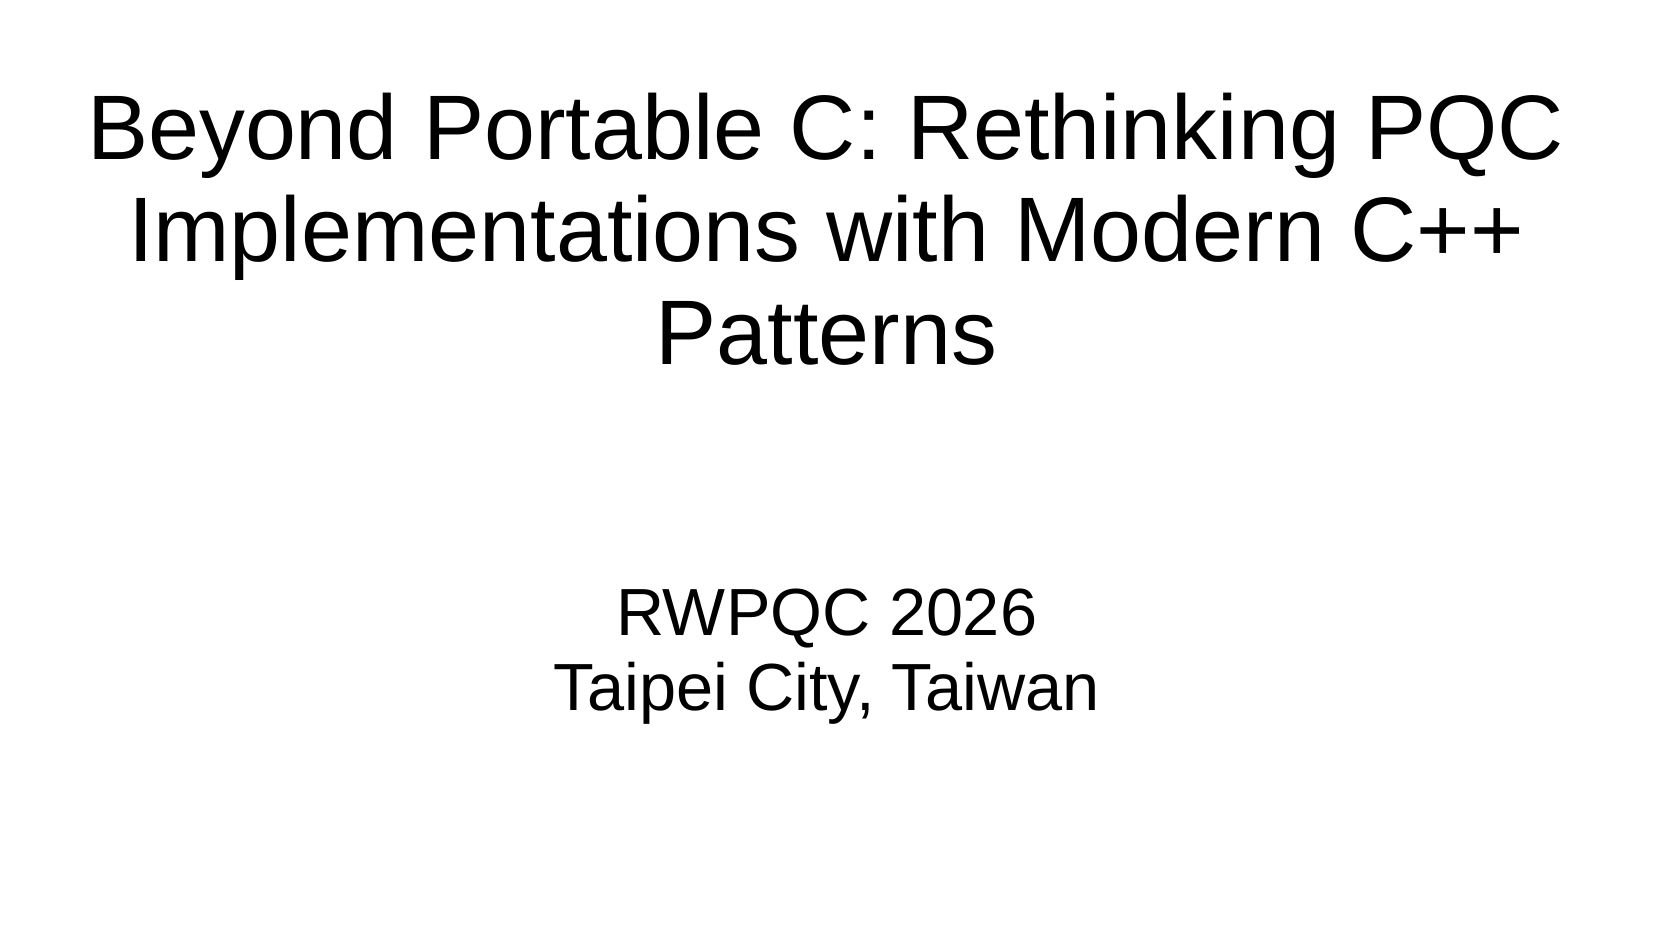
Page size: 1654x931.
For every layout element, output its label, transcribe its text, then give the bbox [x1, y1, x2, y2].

subtitle RWPQC 2026 Taipei City, Taiwan [82, 531, 1571, 768]
title Beyond Portable C: Rethinking PQC Implementations with Modern C++ Patterns [82, 46, 1571, 414]
